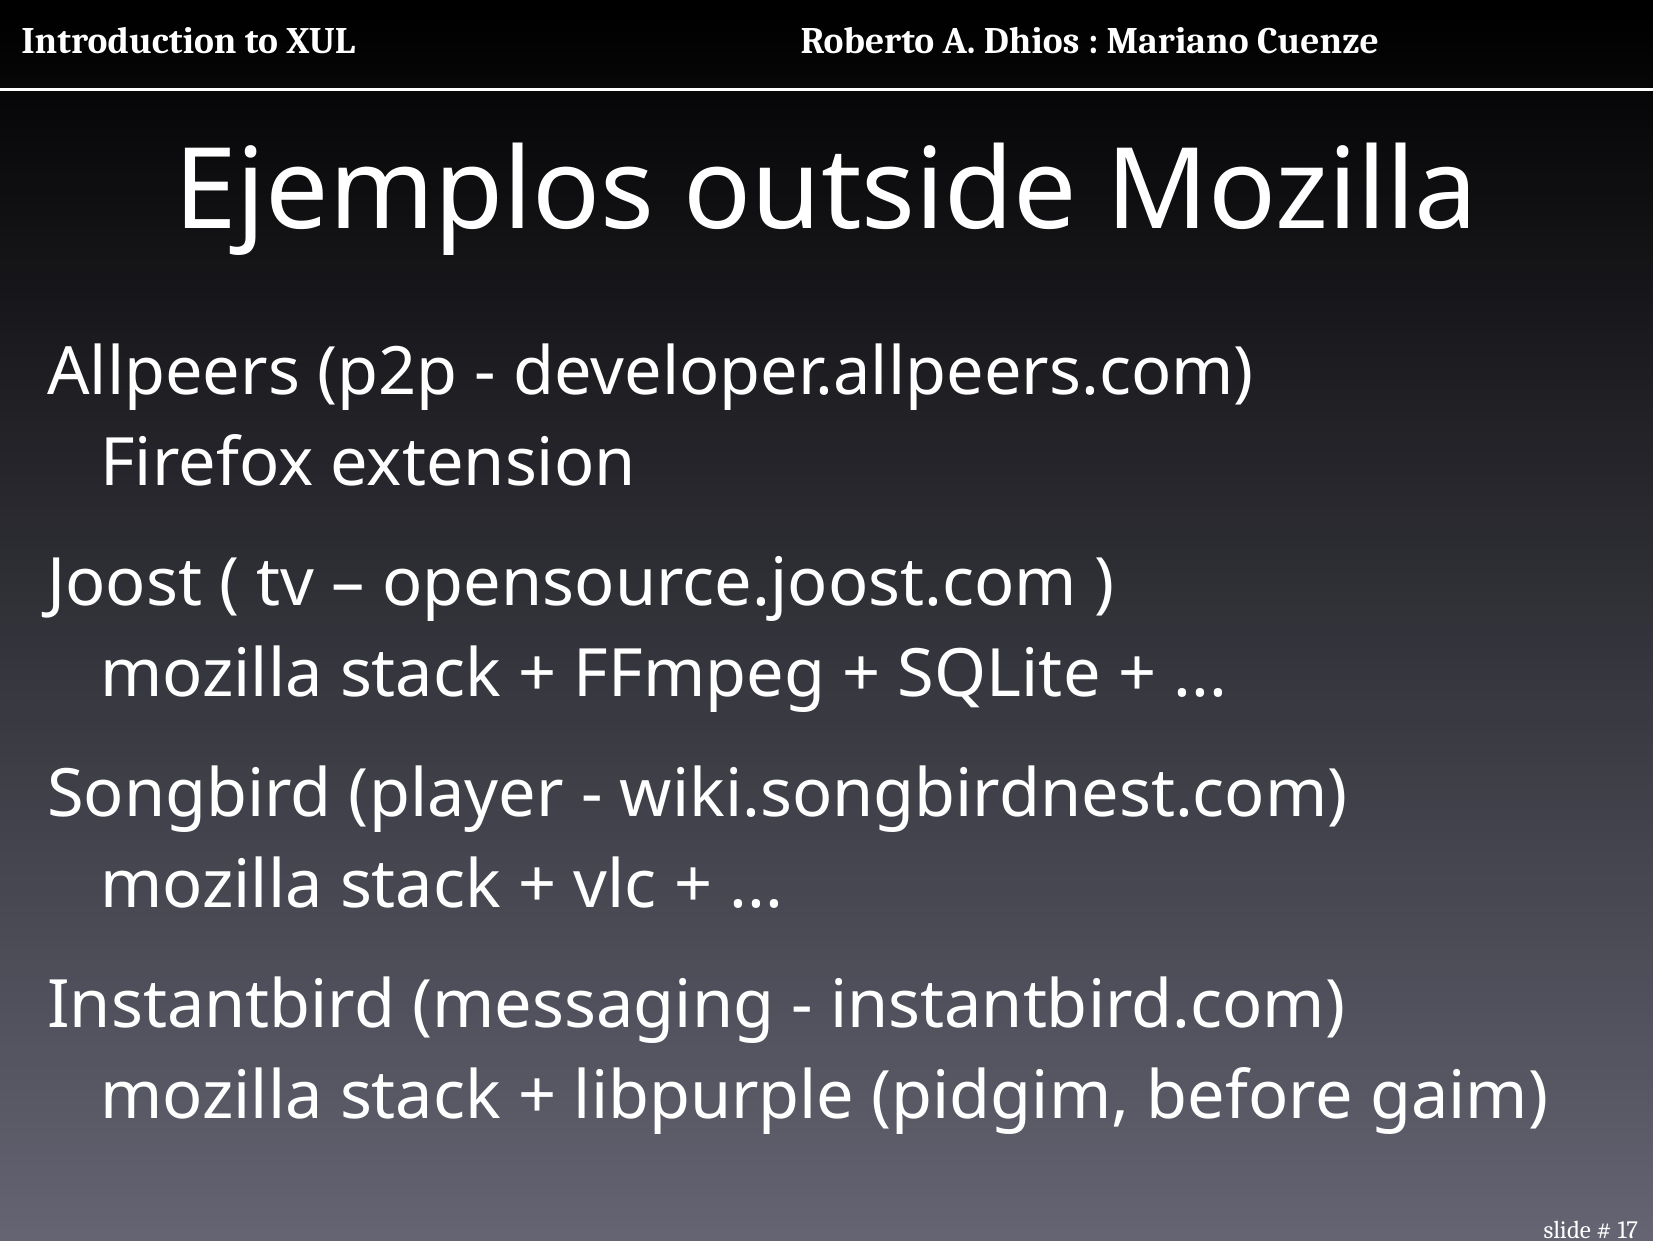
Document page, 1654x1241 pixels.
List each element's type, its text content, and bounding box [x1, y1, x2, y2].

title Ejemplos outside Mozilla [29, 91, 1625, 281]
list Allpeers (p2p - developer.allpeers.com) Firefox extension Joost ( tv – opensource.joost.com ) mozilla stack + FFmpeg + SQLite + ... Songbird (player - wiki.songbirdnest.com) mozilla stack + vlc + ... Instantbird (messaging - instantbird.com) mozilla stack + libpurple (pidgim, before gaim) [29, 323, 1625, 1112]
text_box Introduction to XUL Roberto A. Dhios : Mariano Cuenze [6, 12, 1653, 72]
